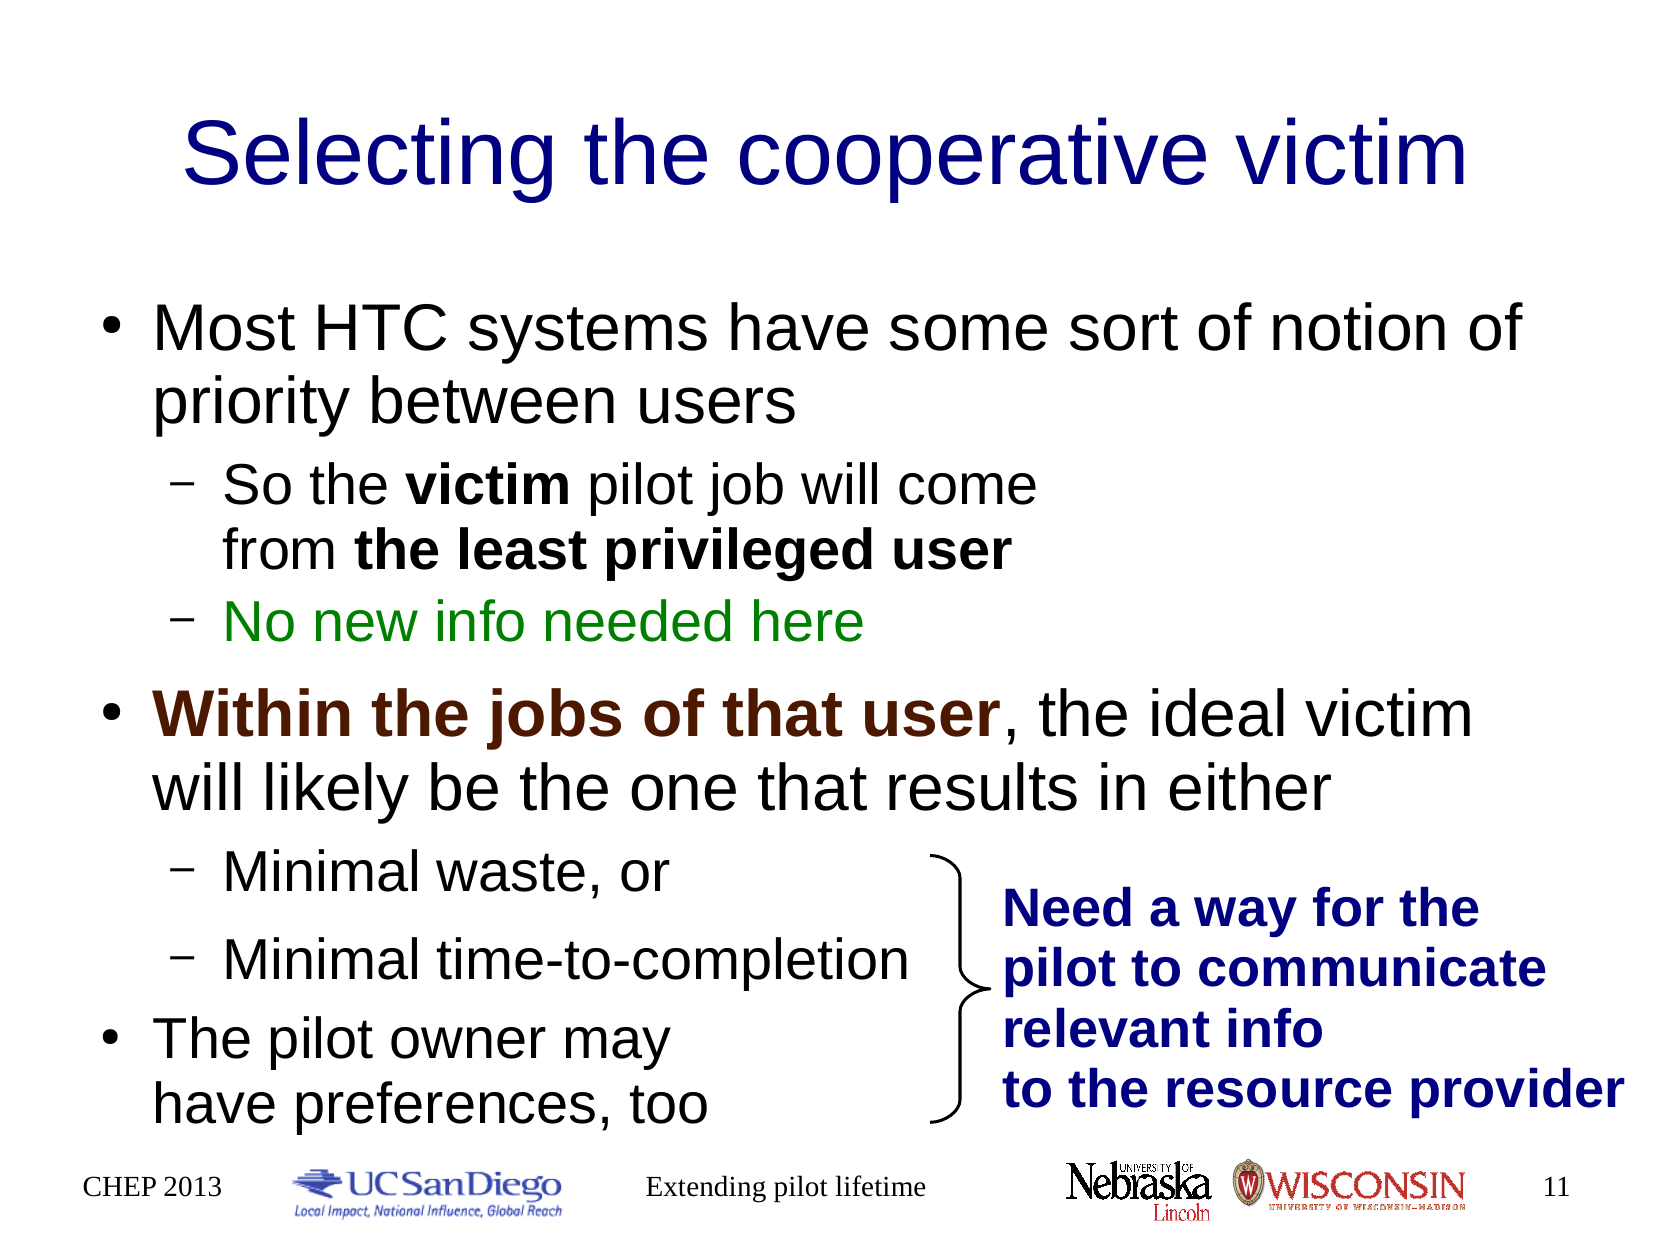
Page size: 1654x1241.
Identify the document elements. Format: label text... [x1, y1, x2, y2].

title Selecting the cooperative victim [82, 49, 1571, 257]
text_box Need a way for the pilot to communicate relevant info to the resource provider [987, 870, 1642, 1127]
picture [1066, 1160, 1212, 1221]
picture [1232, 1158, 1465, 1210]
list Most HTC systems have some sort of notion of priority between users So the victim pilot job will come from the least privileged user No new info needed here Within the jobs of that user, the ideal victim will likely be the one that results in either Minimal waste, or Minimal time-to-completion The pilot owner may have preferences, too [82, 290, 1538, 1141]
picture [292, 1169, 563, 1220]
